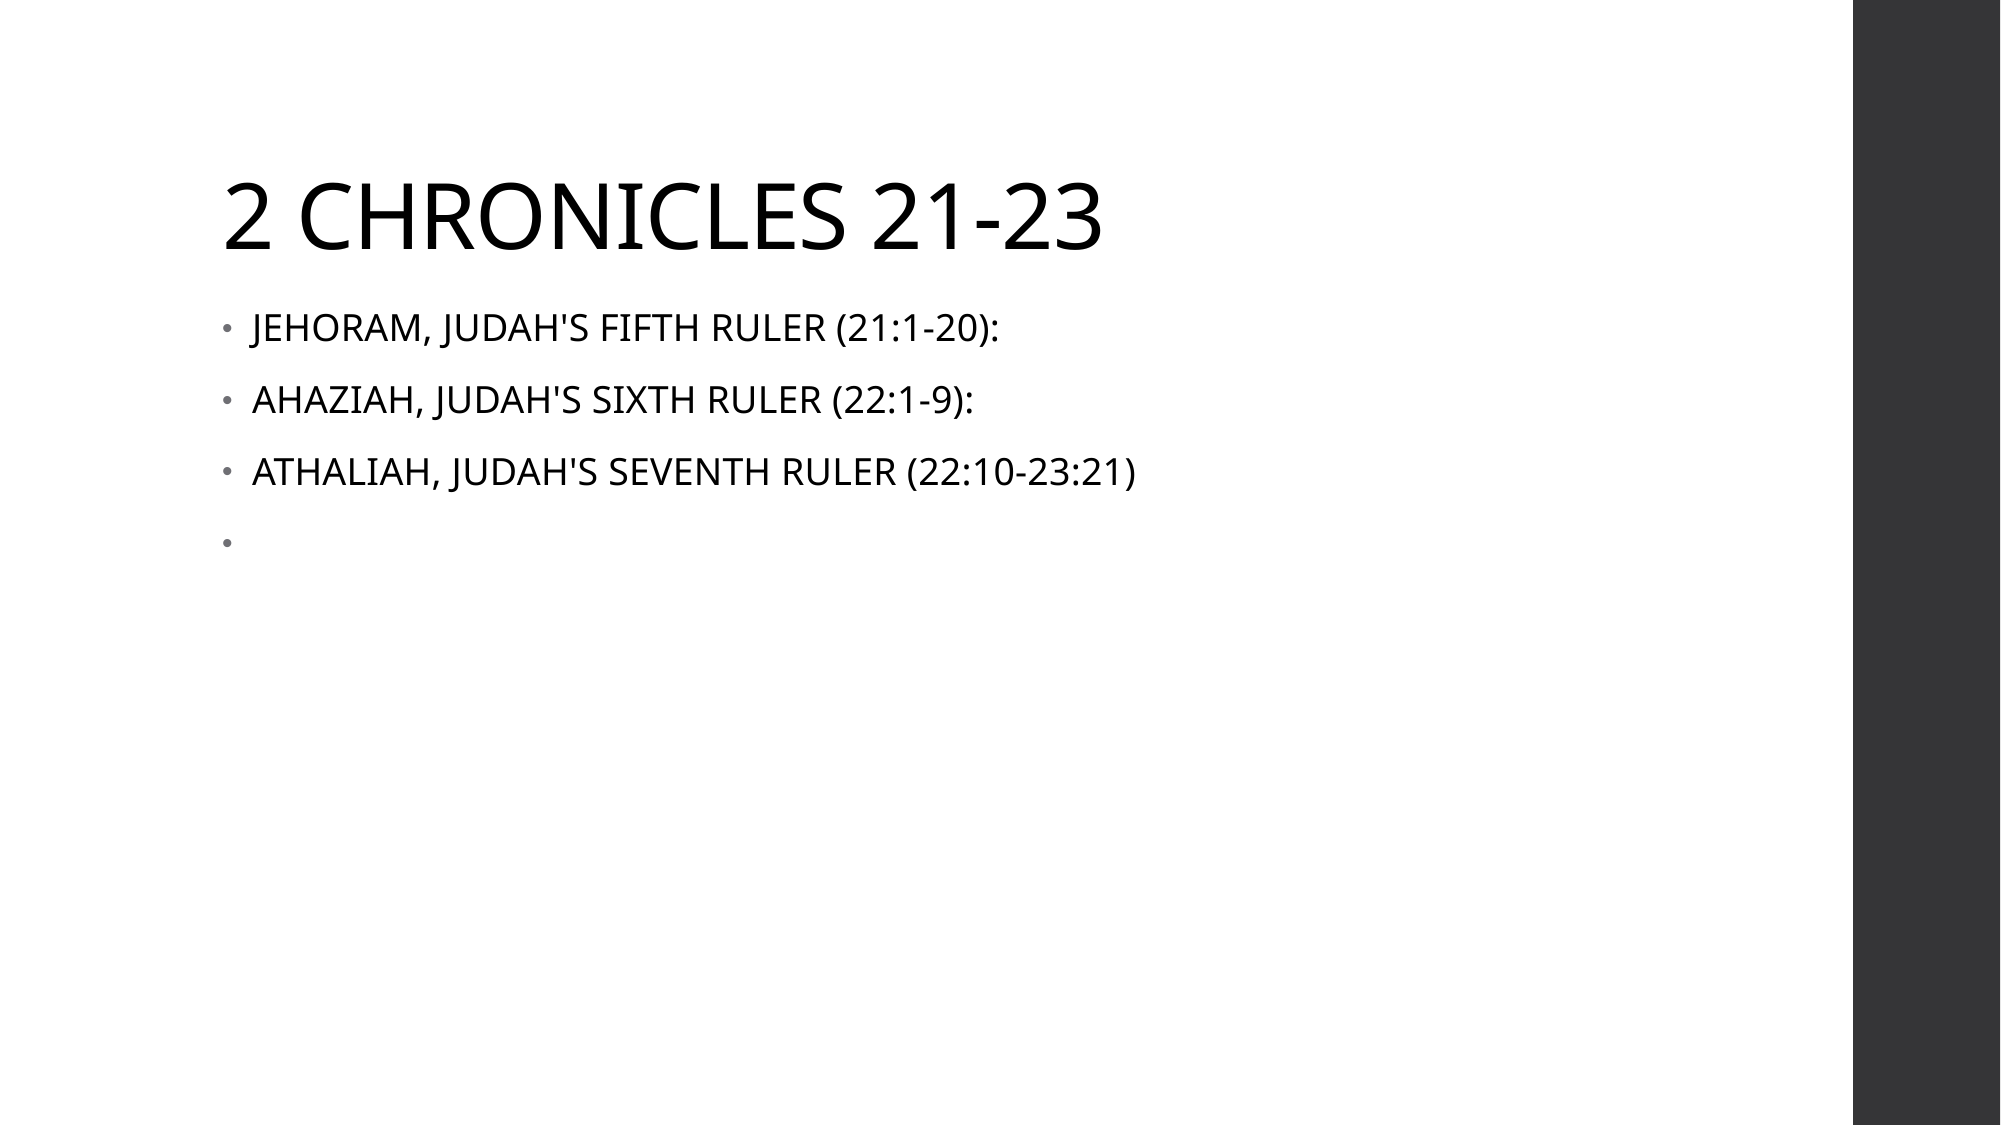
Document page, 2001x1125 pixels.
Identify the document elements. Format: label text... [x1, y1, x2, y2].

list JEHORAM, JUDAH'S FIFTH RULER (21:1-20): AHAZIAH, JUDAH'S SIXTH RULER (22:1-9): ATHALIAH, JUDAH'S SEVENTH RULER (22:10-23:21) [206, 299, 1617, 1014]
title 2 CHRONICLES 21-23 [206, 60, 1797, 278]
